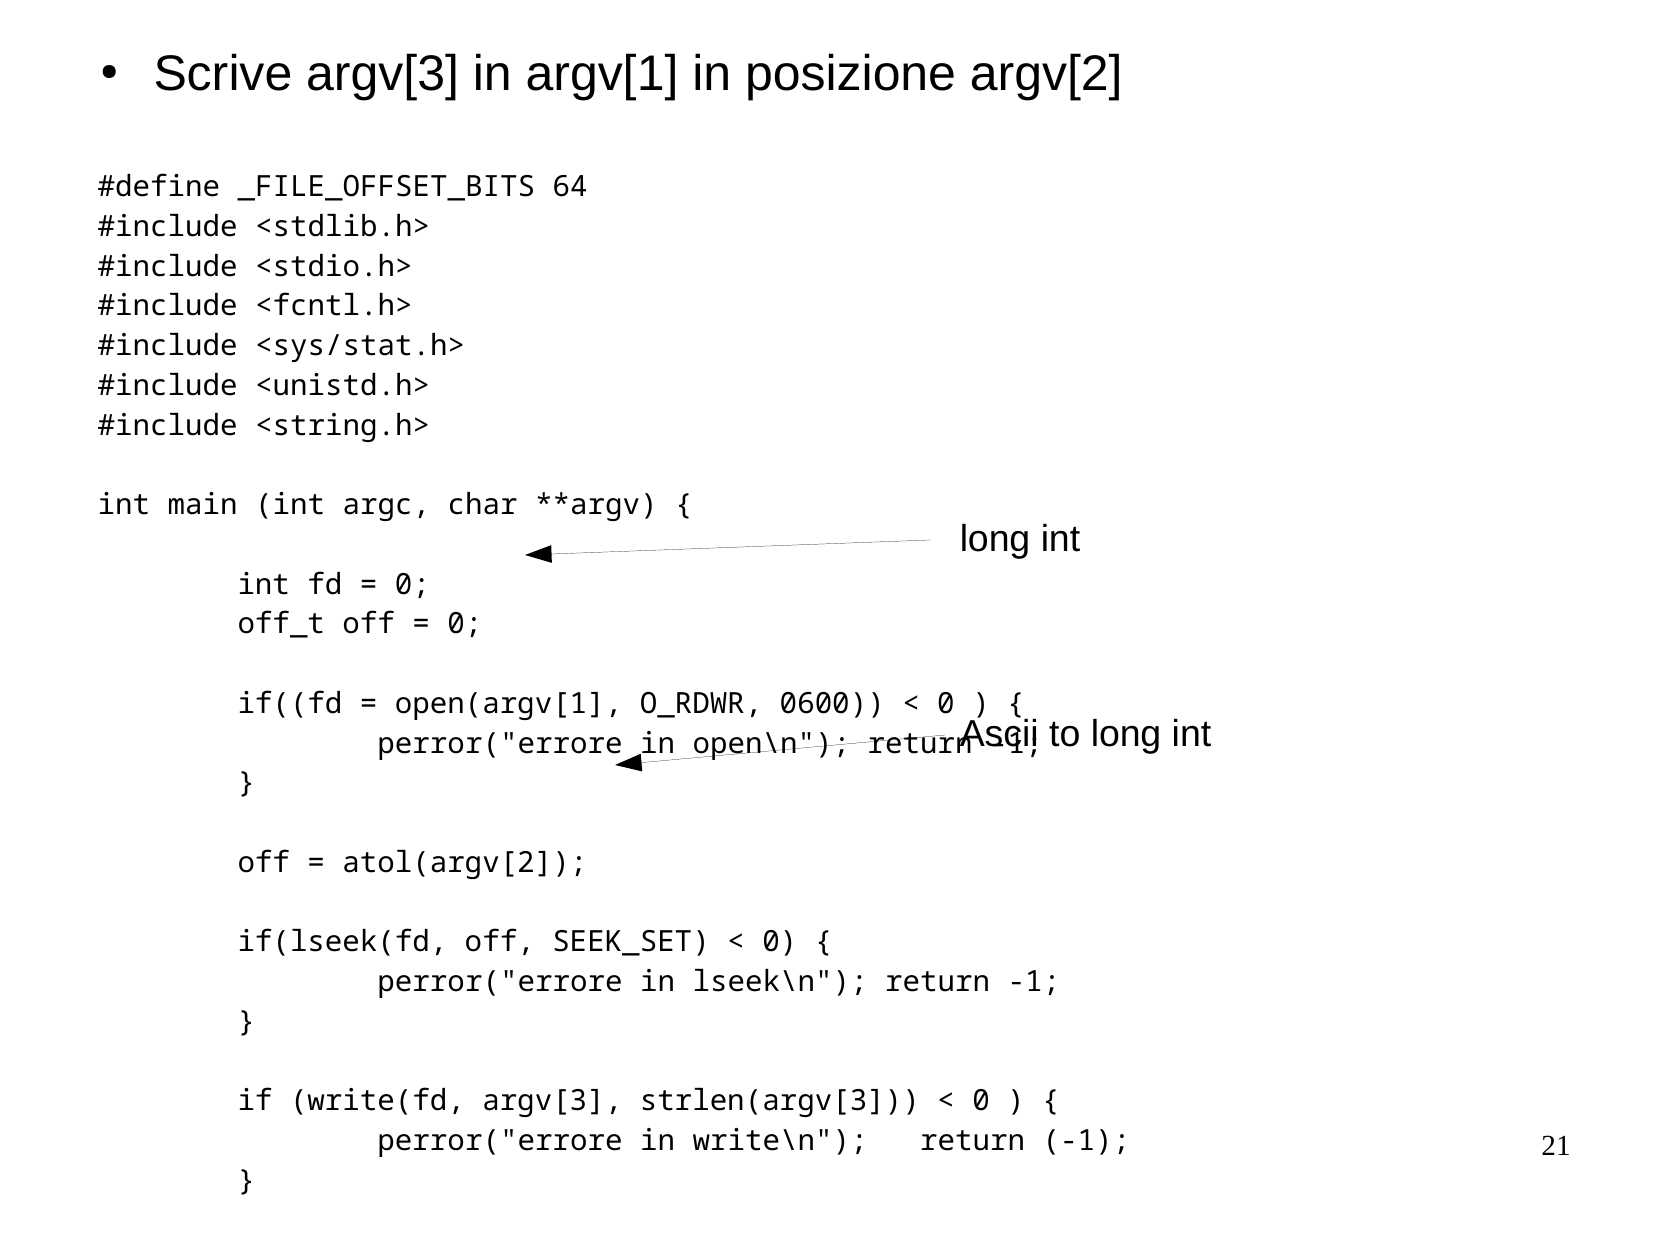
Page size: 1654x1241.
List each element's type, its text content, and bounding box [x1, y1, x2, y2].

list Scrive argv[3] in argv[1] in posizione argv[2] [82, 45, 1538, 121]
text_box #define _FILE_OFFSET_BITS 64 #include <stdlib.h> #include <stdio.h> #include <fcntl.h> #include <sys/stat.h> #include <unistd.h> #include <string.h> int main (int argc, char **argv) { int fd = 0; off_t off = 0; if((fd = open(argv[1], O_RDWR, 0600)) < 0 ) { perror("errore in open\n"); return -1; } off = atol(argv[2]); if(lseek(fd, off, SEEK_SET) < 0) { perror("errore in lseek\n"); return -1; } if (write(fd, argv[3], strlen(argv[3])) < 0 ) { perror("errore in write\n"); return (-1); } close(fd); return 0; } [82, 158, 1411, 1241]
text_box Ascii to long int [945, 705, 1486, 762]
text_box long int [945, 510, 1486, 567]
